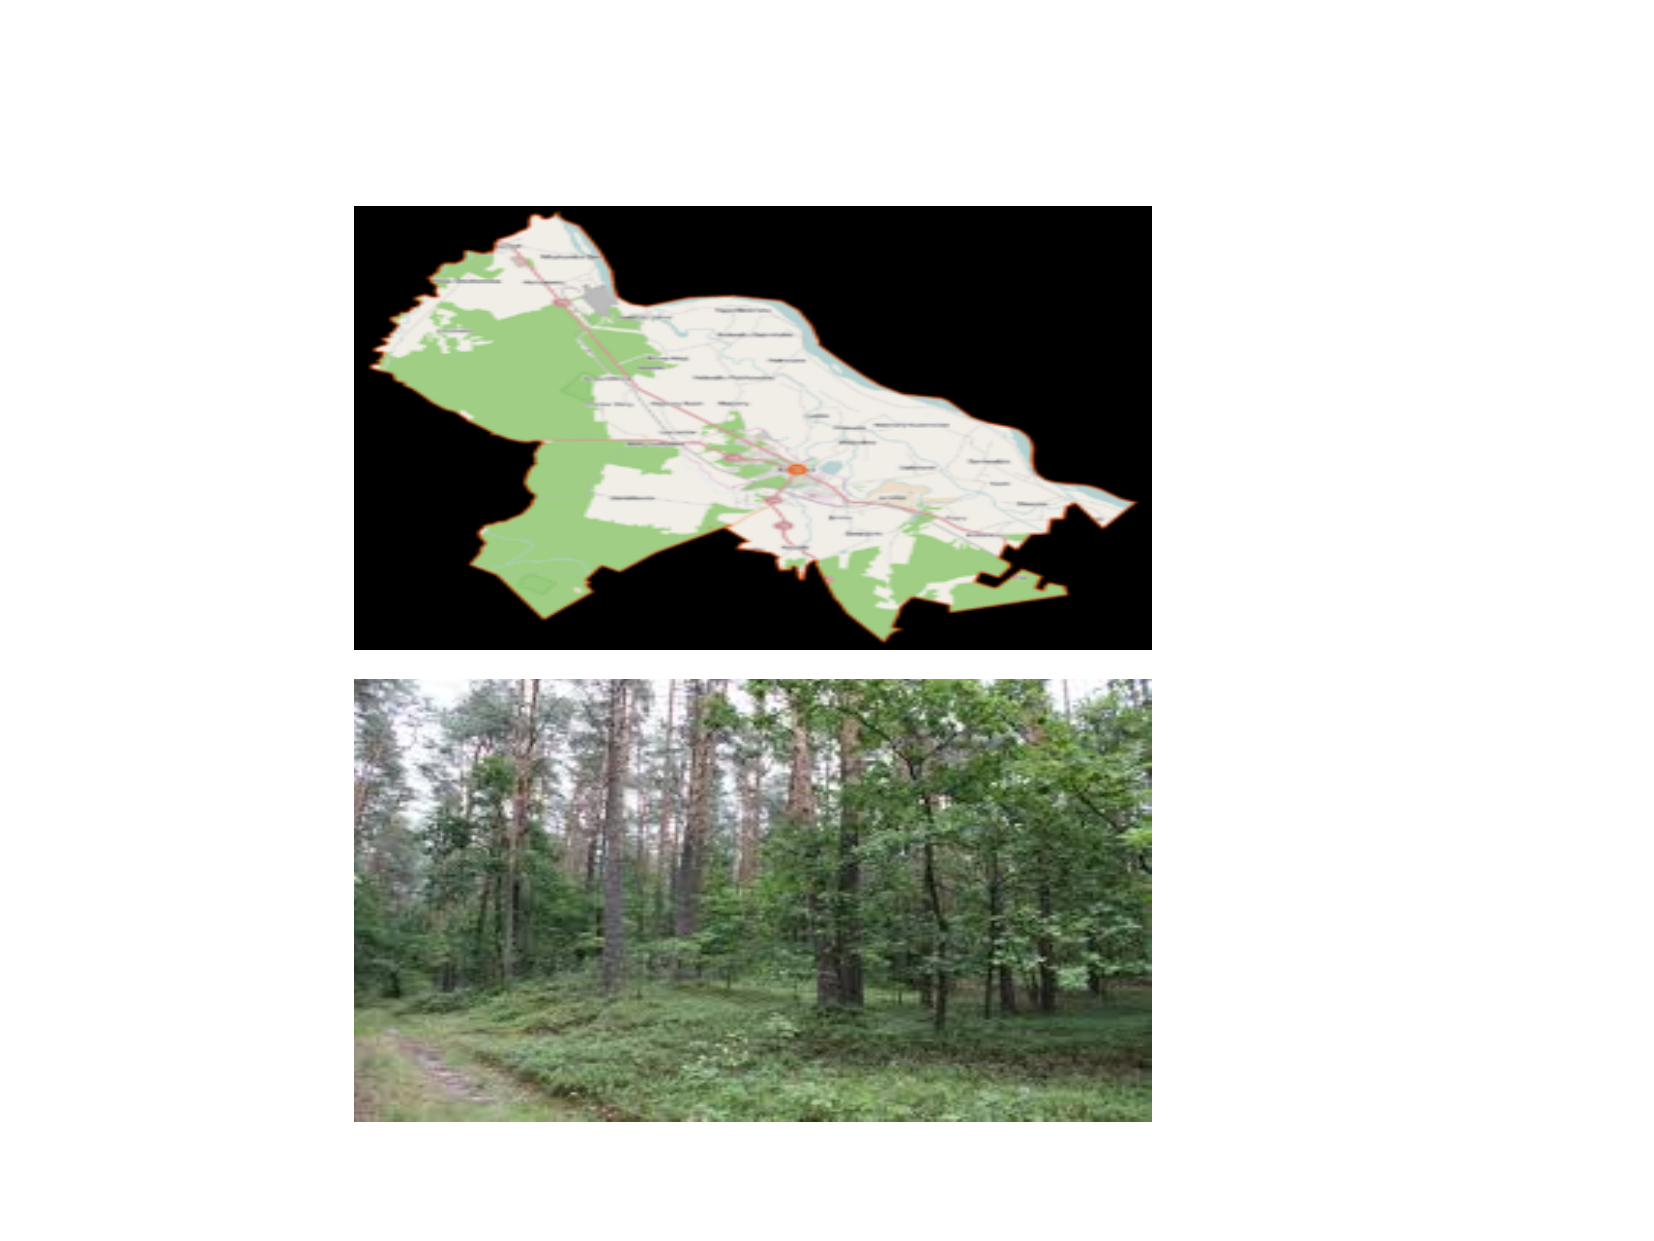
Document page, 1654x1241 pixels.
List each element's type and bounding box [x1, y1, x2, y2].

picture [354, 679, 1152, 1123]
picture [354, 206, 1152, 650]
